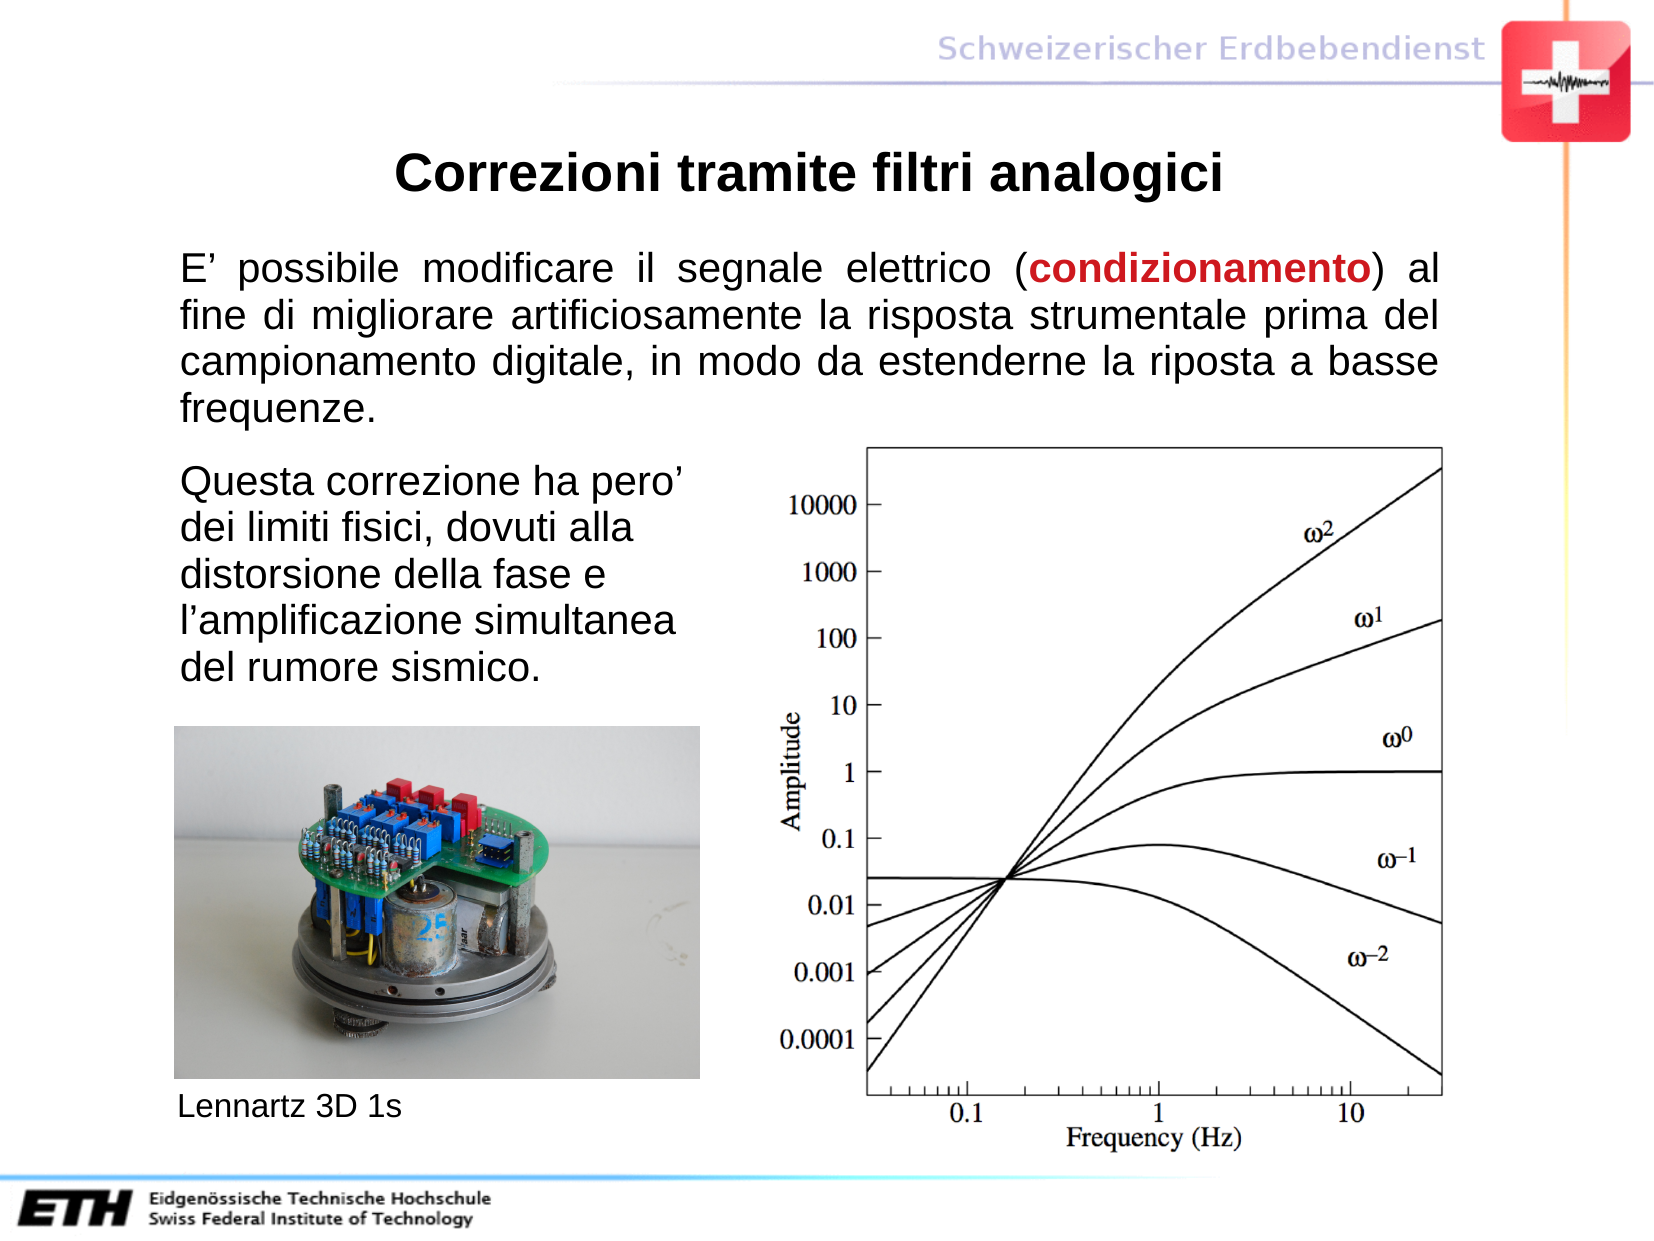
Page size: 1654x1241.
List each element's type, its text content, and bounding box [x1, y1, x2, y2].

text_box Correzioni tramite filtri analogici E’ possibile modificare il segnale elettrico (condizionamento) al fine di migliorare artificiosamente la risposta strumentale prima del campionamento digitale, in modo da estenderne la riposta a basse frequenze. [165, 135, 1456, 439]
text_box Questa correzione ha pero’ dei limiti fisici, dovuti alla distorsione della fase e l’amplificazione simultanea del rumore sismico. [165, 450, 707, 723]
picture [0, 0, 1654, 1241]
text_box Lennartz 3D 1s [162, 1080, 434, 1142]
